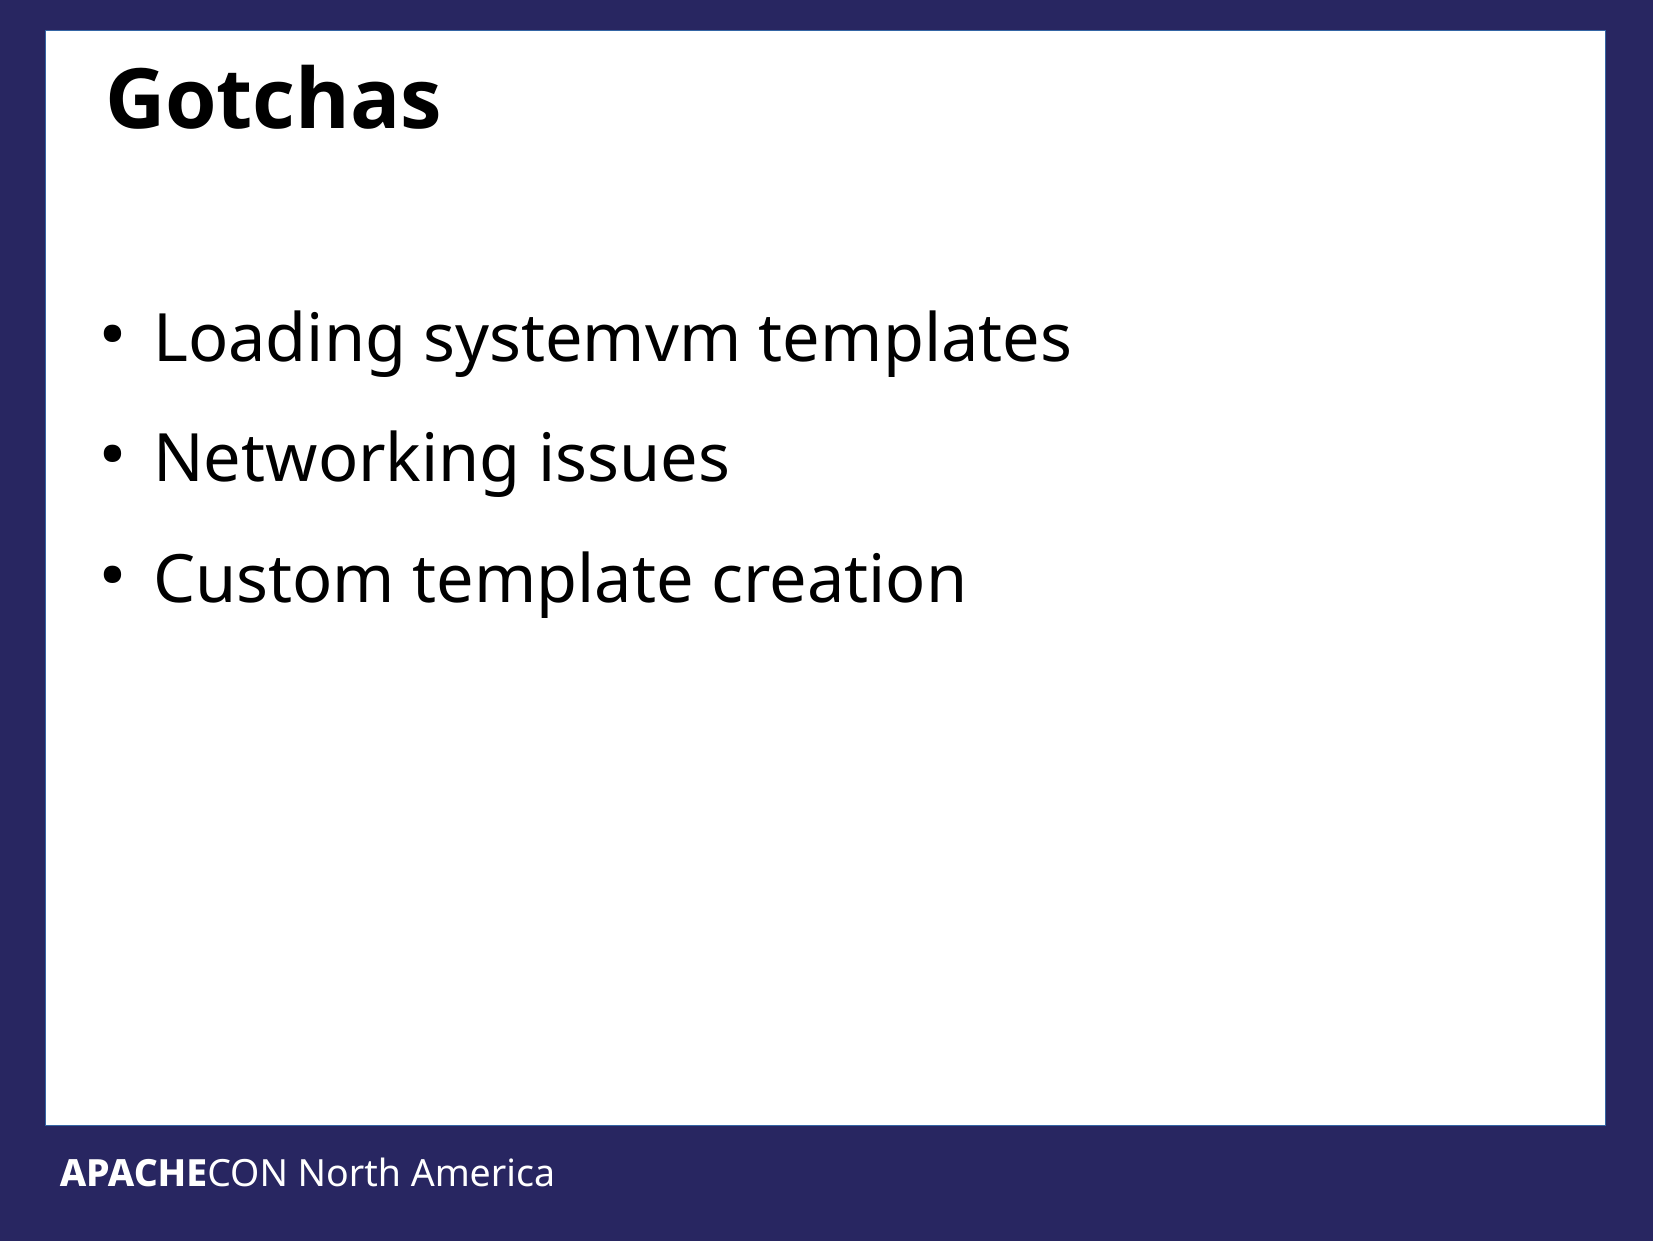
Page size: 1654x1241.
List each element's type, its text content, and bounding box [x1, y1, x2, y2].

list Loading systemvm templates Networking issues Custom template creation [82, 290, 1571, 1010]
title Gotchas [105, 42, 1546, 264]
